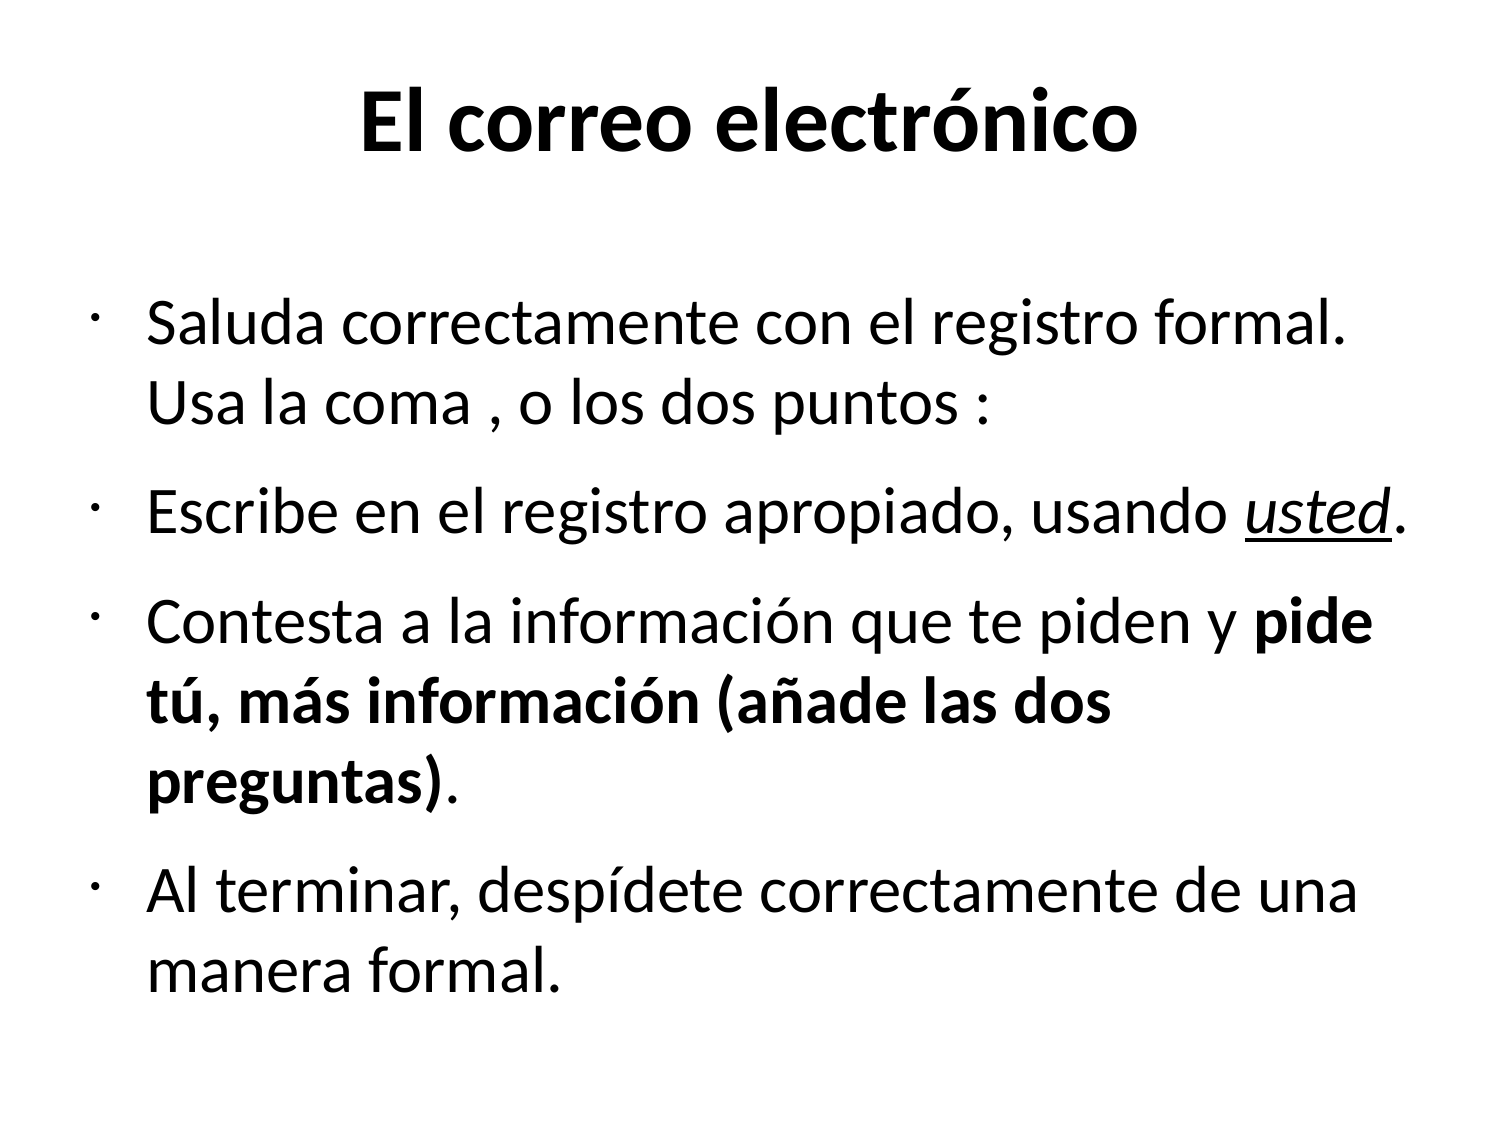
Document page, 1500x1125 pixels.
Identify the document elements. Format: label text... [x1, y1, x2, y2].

title El correo electrónico [75, 45, 1425, 233]
list Saluda correctamente con el registro formal. Usa la coma , o los dos puntos : Escribe en el registro apropiado, usando usted. Contesta a la información que te piden y pide tú, más información (añade las dos preguntas). Al terminar, despídete correctamente de una manera formal. [75, 262, 1425, 1028]
